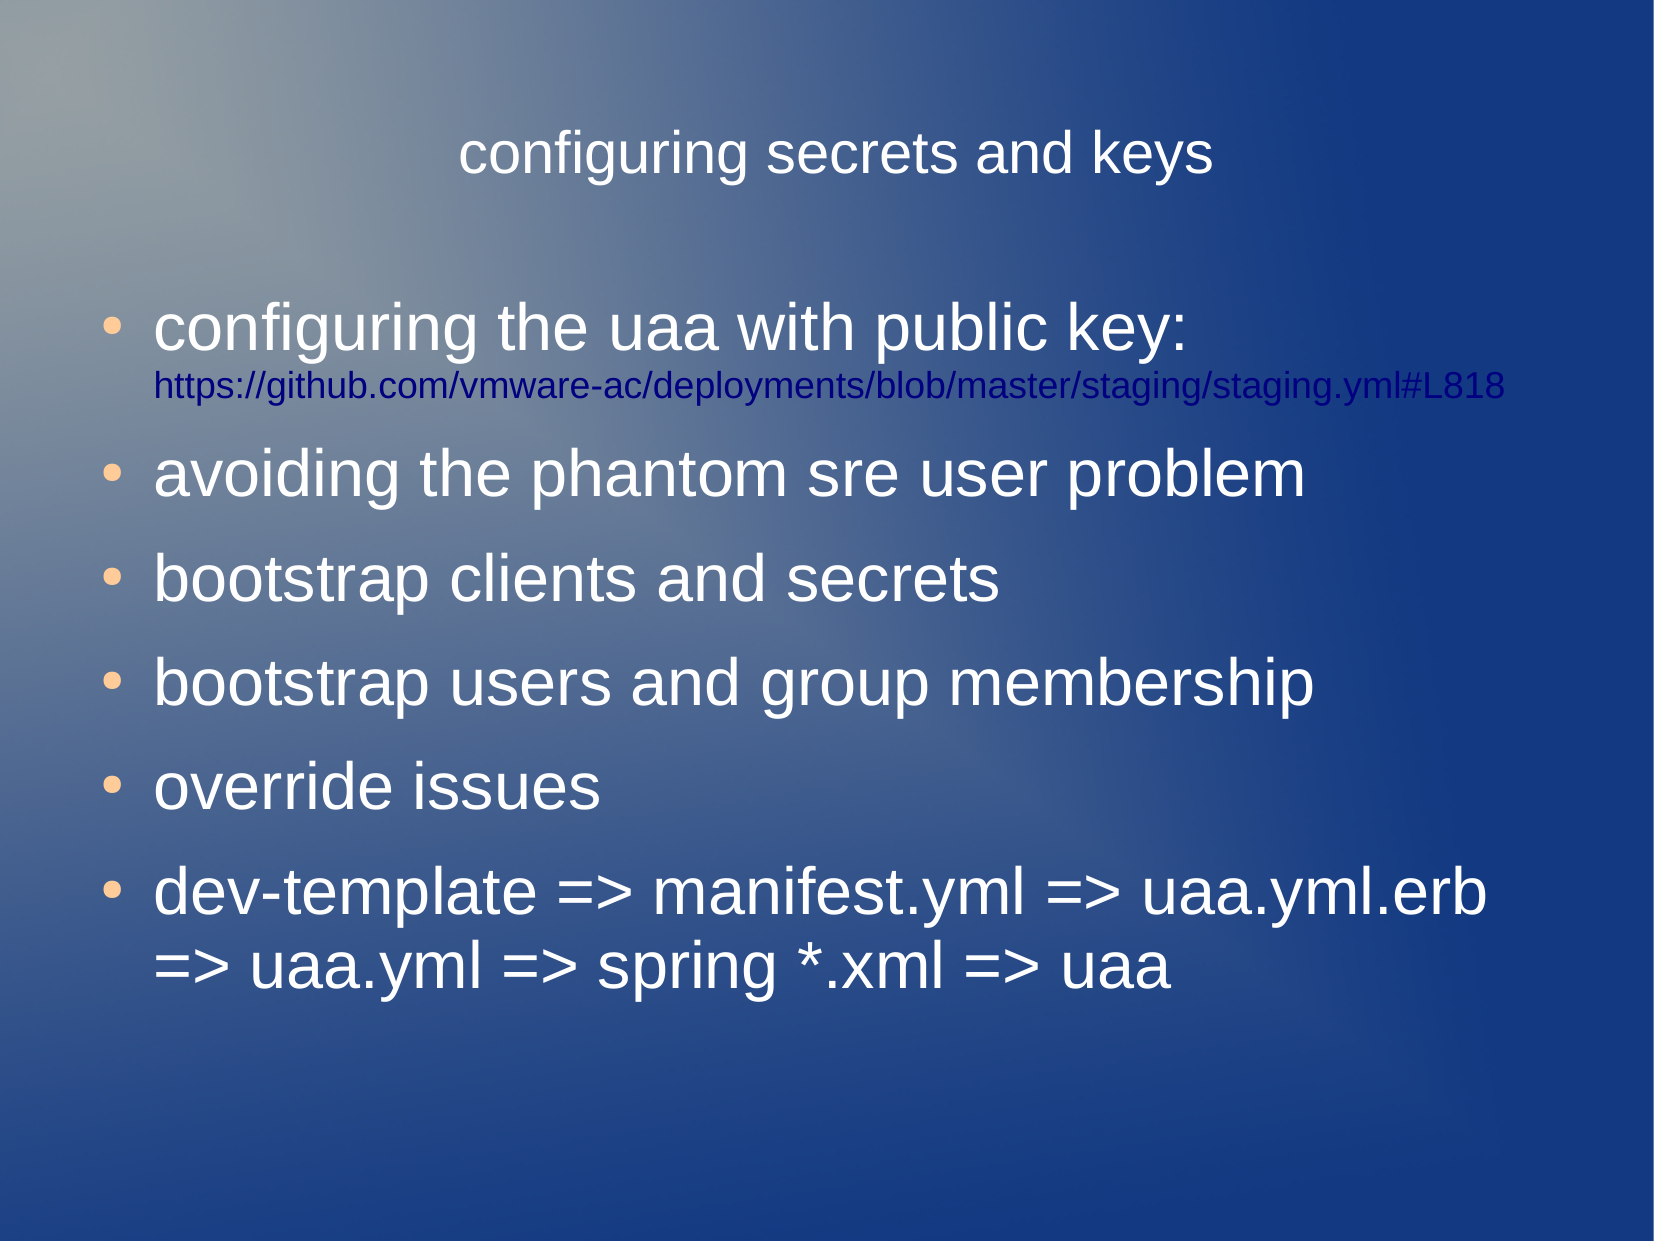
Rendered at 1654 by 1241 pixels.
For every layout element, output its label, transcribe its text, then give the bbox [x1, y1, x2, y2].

title configuring secrets and keys [82, 49, 1571, 257]
picture [0, 0, 1654, 1241]
list configuring the uaa with public key: https://github.com/vmware-ac/deployments/blob/master/staging/staging.yml#L818 avoiding the phantom sre user problem bootstrap clients and secrets bootstrap users and group membership override issues dev-template => manifest.yml => uaa.yml.erb => uaa.yml => spring *.xml => uaa [82, 290, 1571, 1010]
